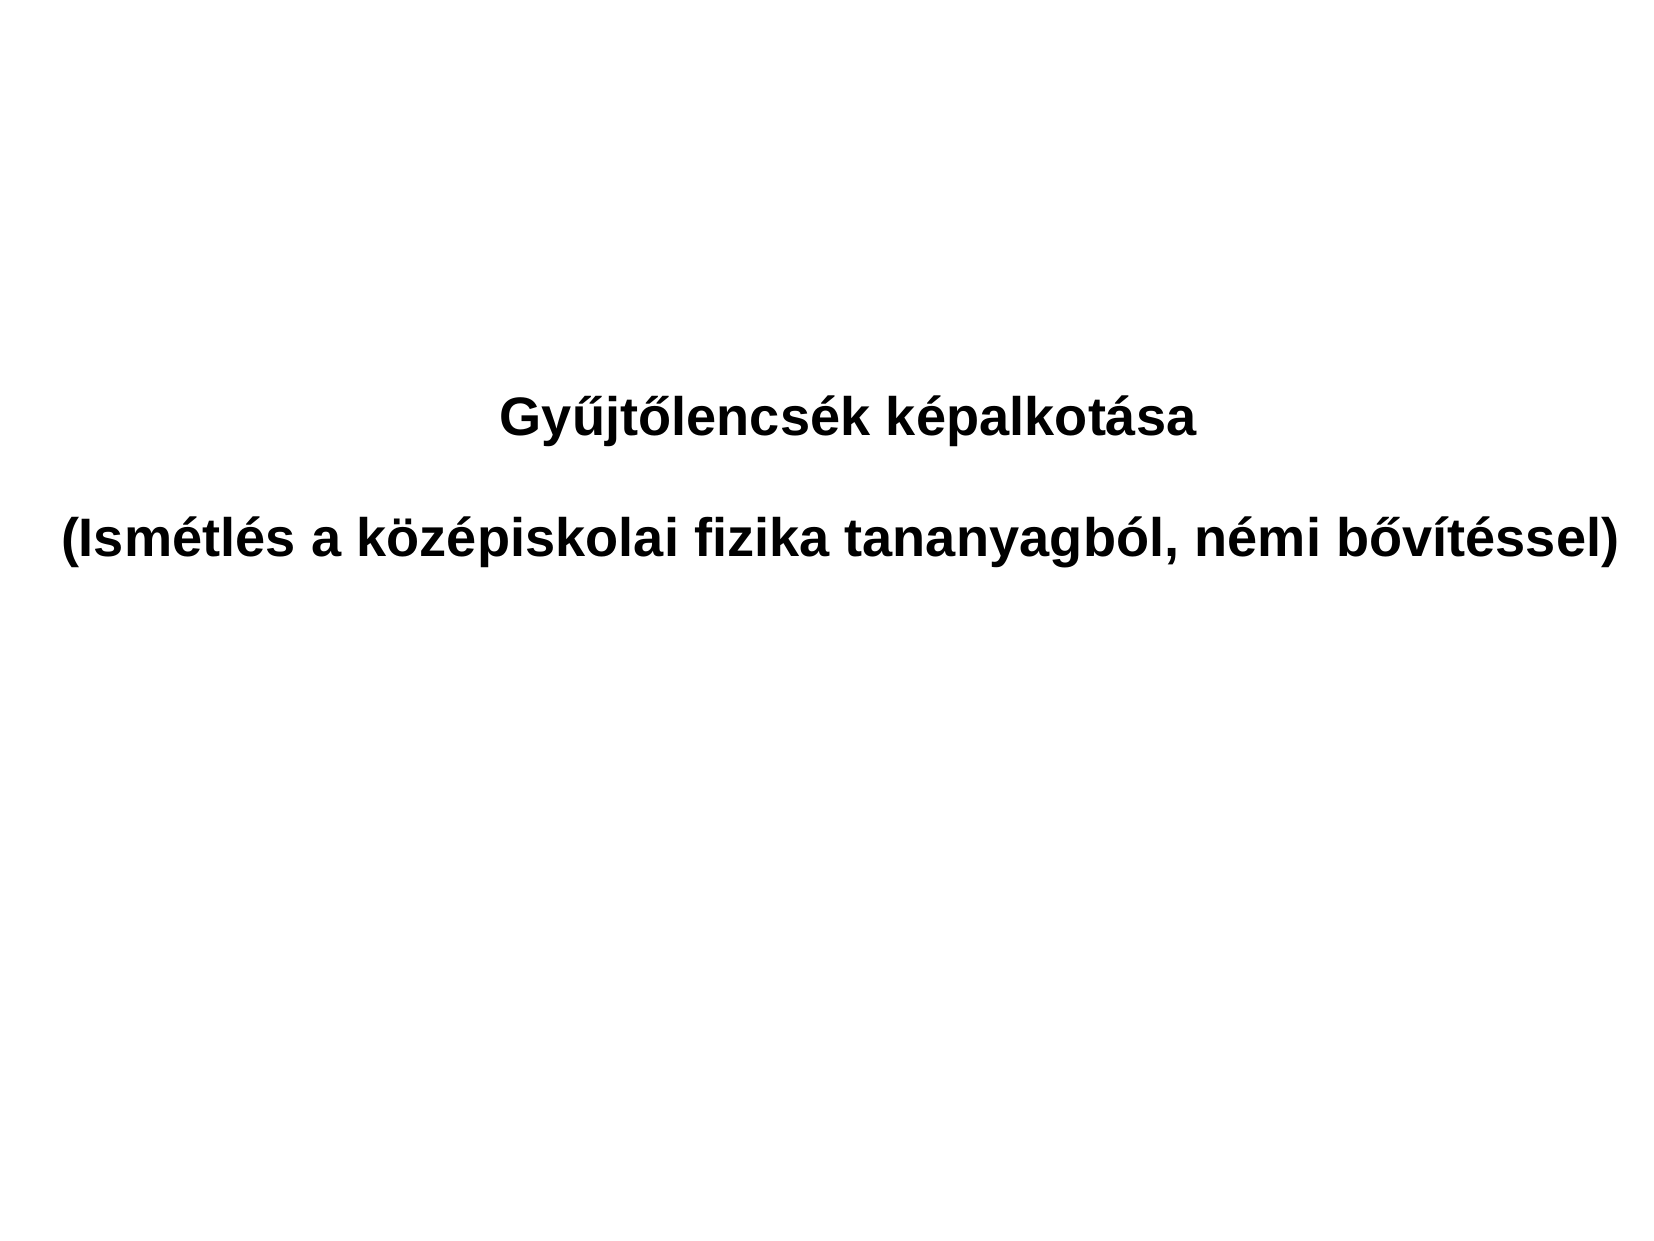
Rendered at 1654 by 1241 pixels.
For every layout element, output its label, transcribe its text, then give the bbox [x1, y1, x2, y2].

text_box Gyűjtőlencsék képalkotása (Ismétlés a középiskolai fizika tananyagból, némi bővítéssel) [46, 378, 1651, 580]
